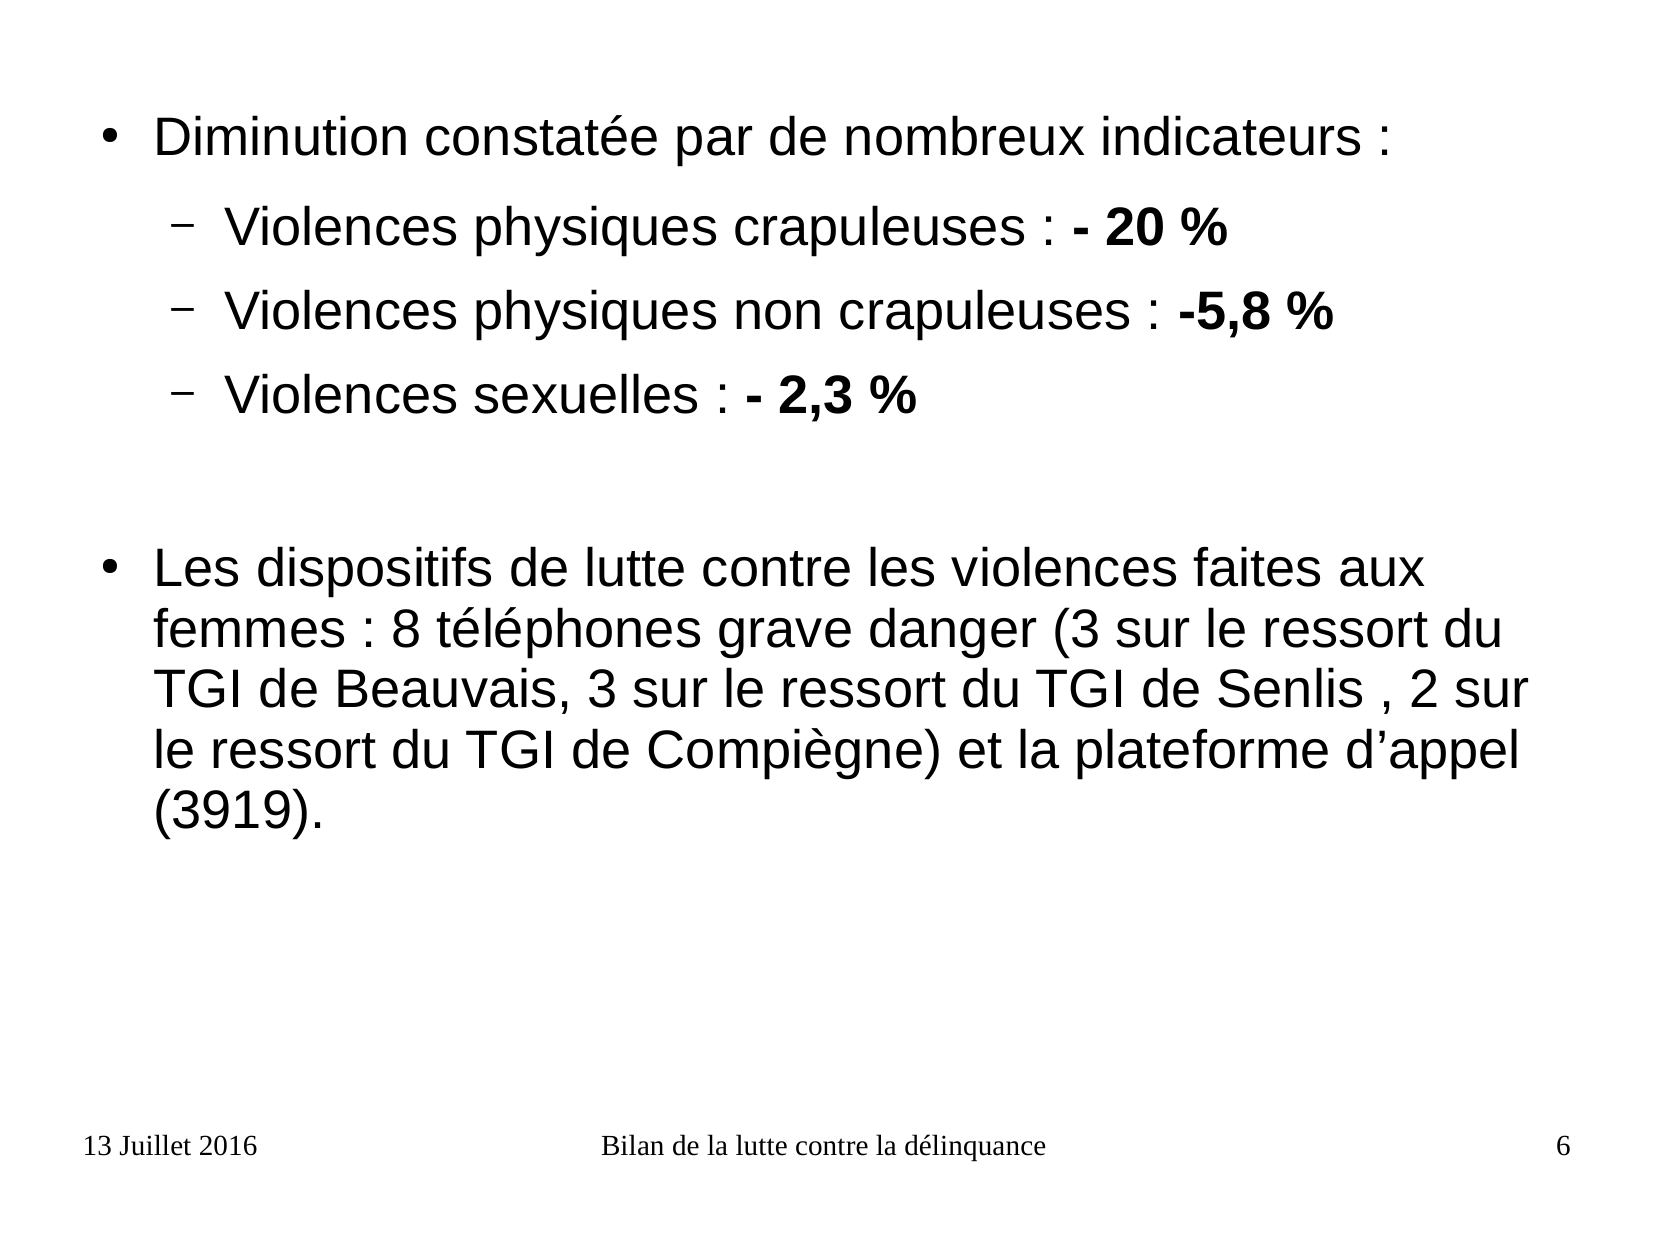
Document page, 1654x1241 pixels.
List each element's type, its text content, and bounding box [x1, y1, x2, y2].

list Diminution constatée par de nombreux indicateurs : Violences physiques crapuleuses : - 20 % Violences physiques non crapuleuses : -5,8 % Violences sexuelles : - 2,3 % Les dispositifs de lutte contre les violences faites aux femmes : 8 téléphones grave danger (3 sur le ressort du TGI de Beauvais, 3 sur le ressort du TGI de Senlis , 2 sur le ressort du TGI de Compiègne) et la plateforme d’appel (3919). [82, 106, 1571, 1010]
